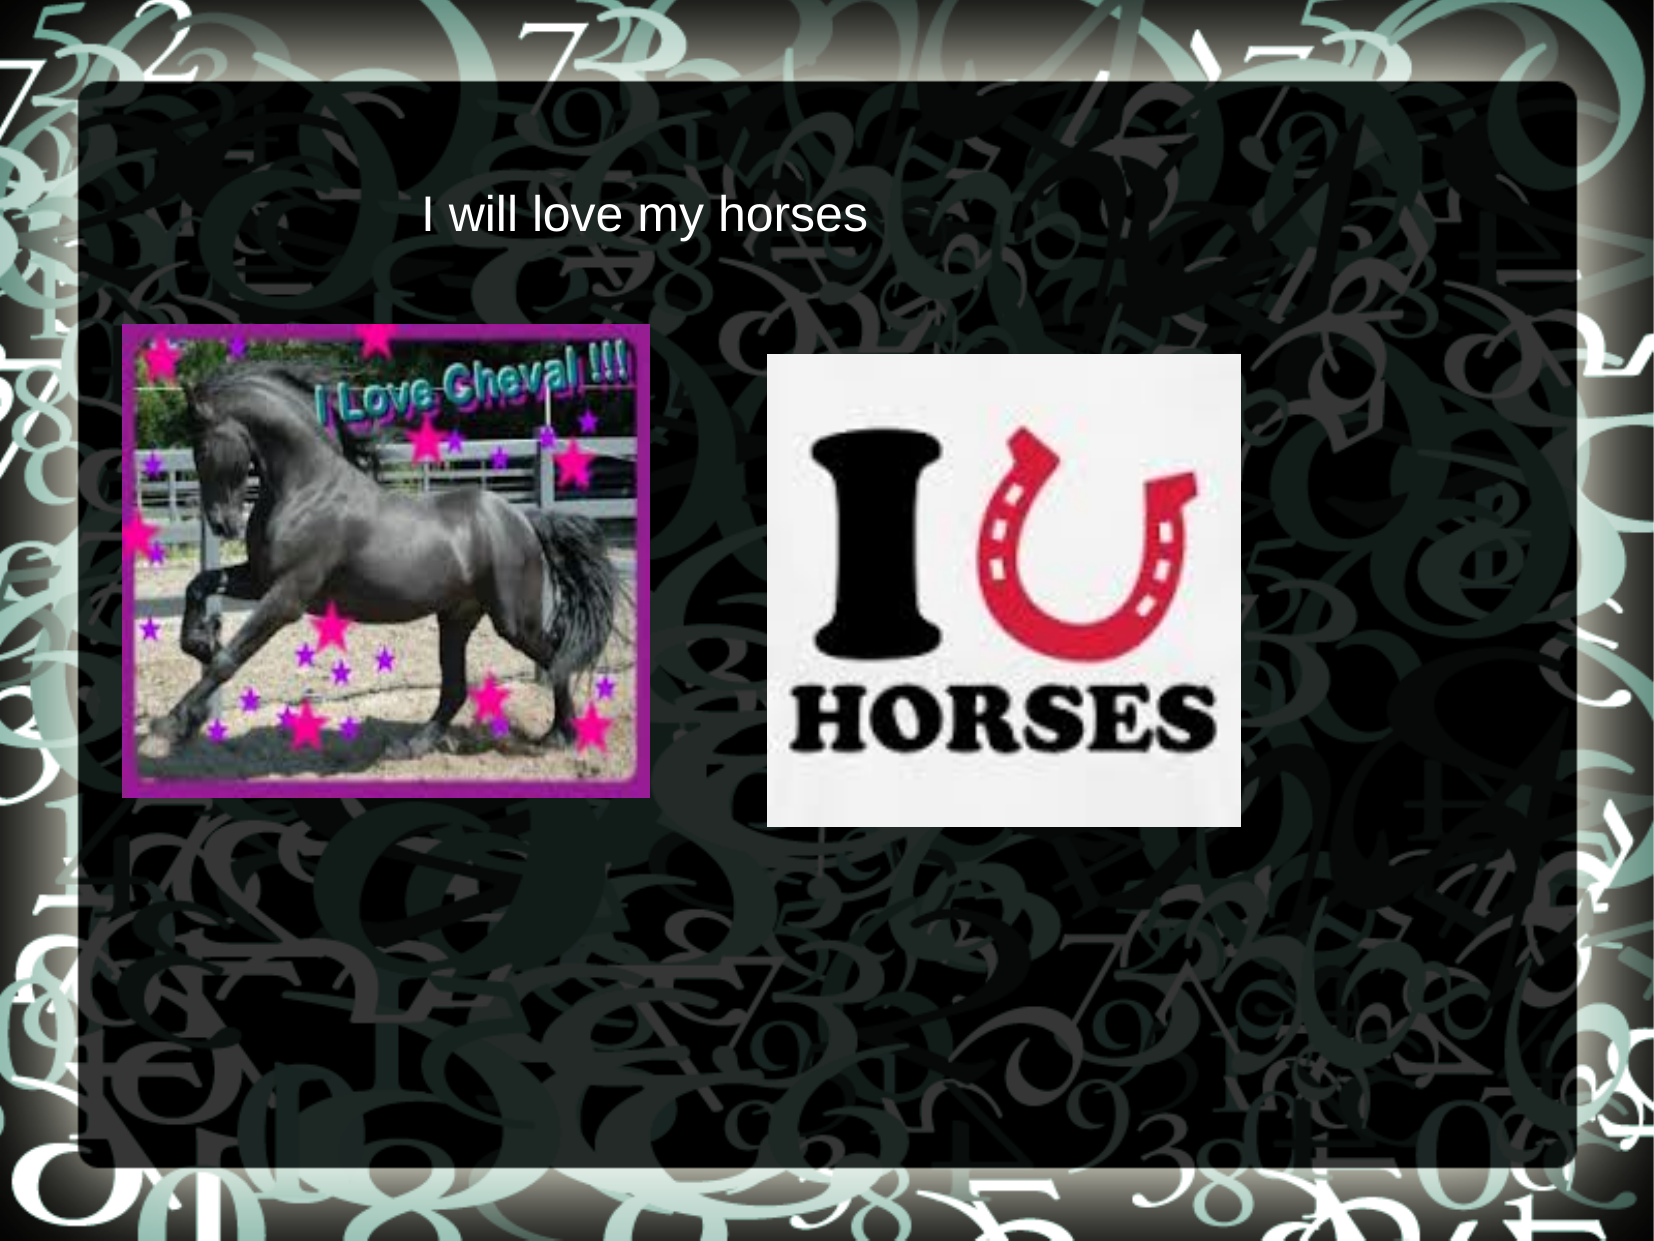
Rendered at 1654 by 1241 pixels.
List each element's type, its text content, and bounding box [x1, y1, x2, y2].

picture [0, 0, 1654, 1241]
text_box I will love my horses [406, 179, 898, 250]
